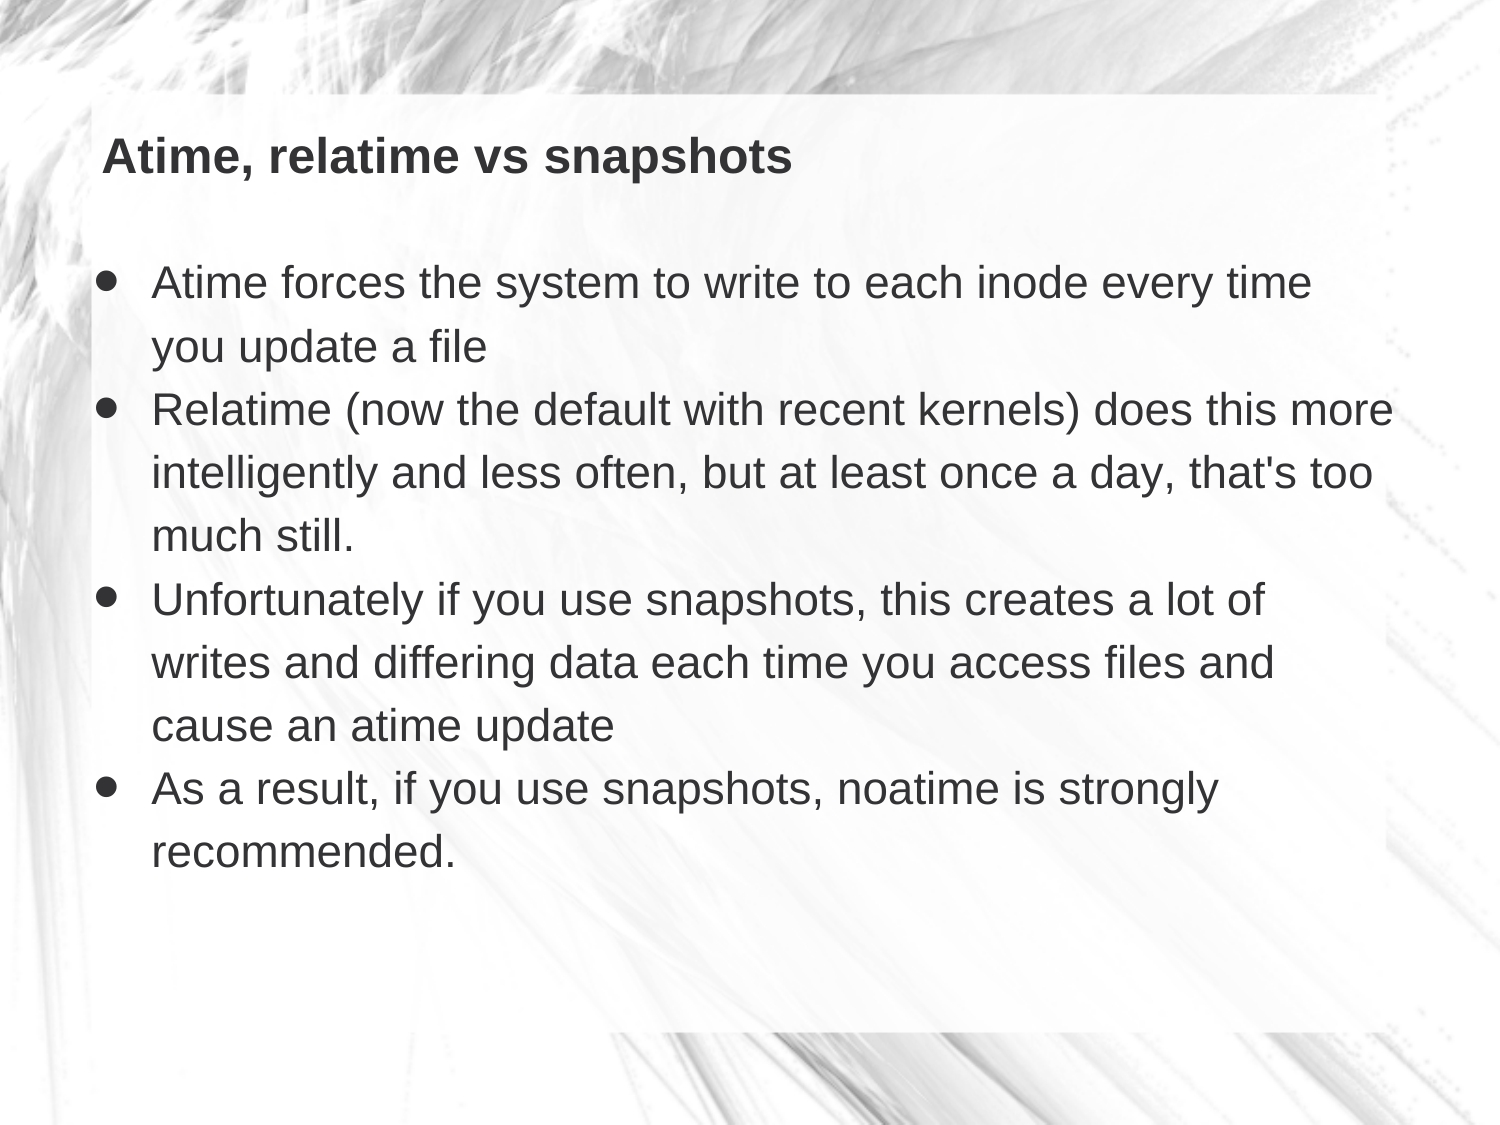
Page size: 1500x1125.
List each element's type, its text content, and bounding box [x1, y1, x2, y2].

title Atime, relatime vs snapshots [61, 108, 1412, 205]
list Atime forces the system to write to each inode every time you update a file Relatime (now the default with recent kernels) does this more intelligently and less often, but at least once a day, that's too much still. Unfortunately if you use snapshots, this creates a lot of writes and differing data each time you access files and cause an atime update As a result, if you use snapshots, noatime is strongly recommended. [61, 229, 1412, 1017]
picture [0, 0, 1500, 1125]
